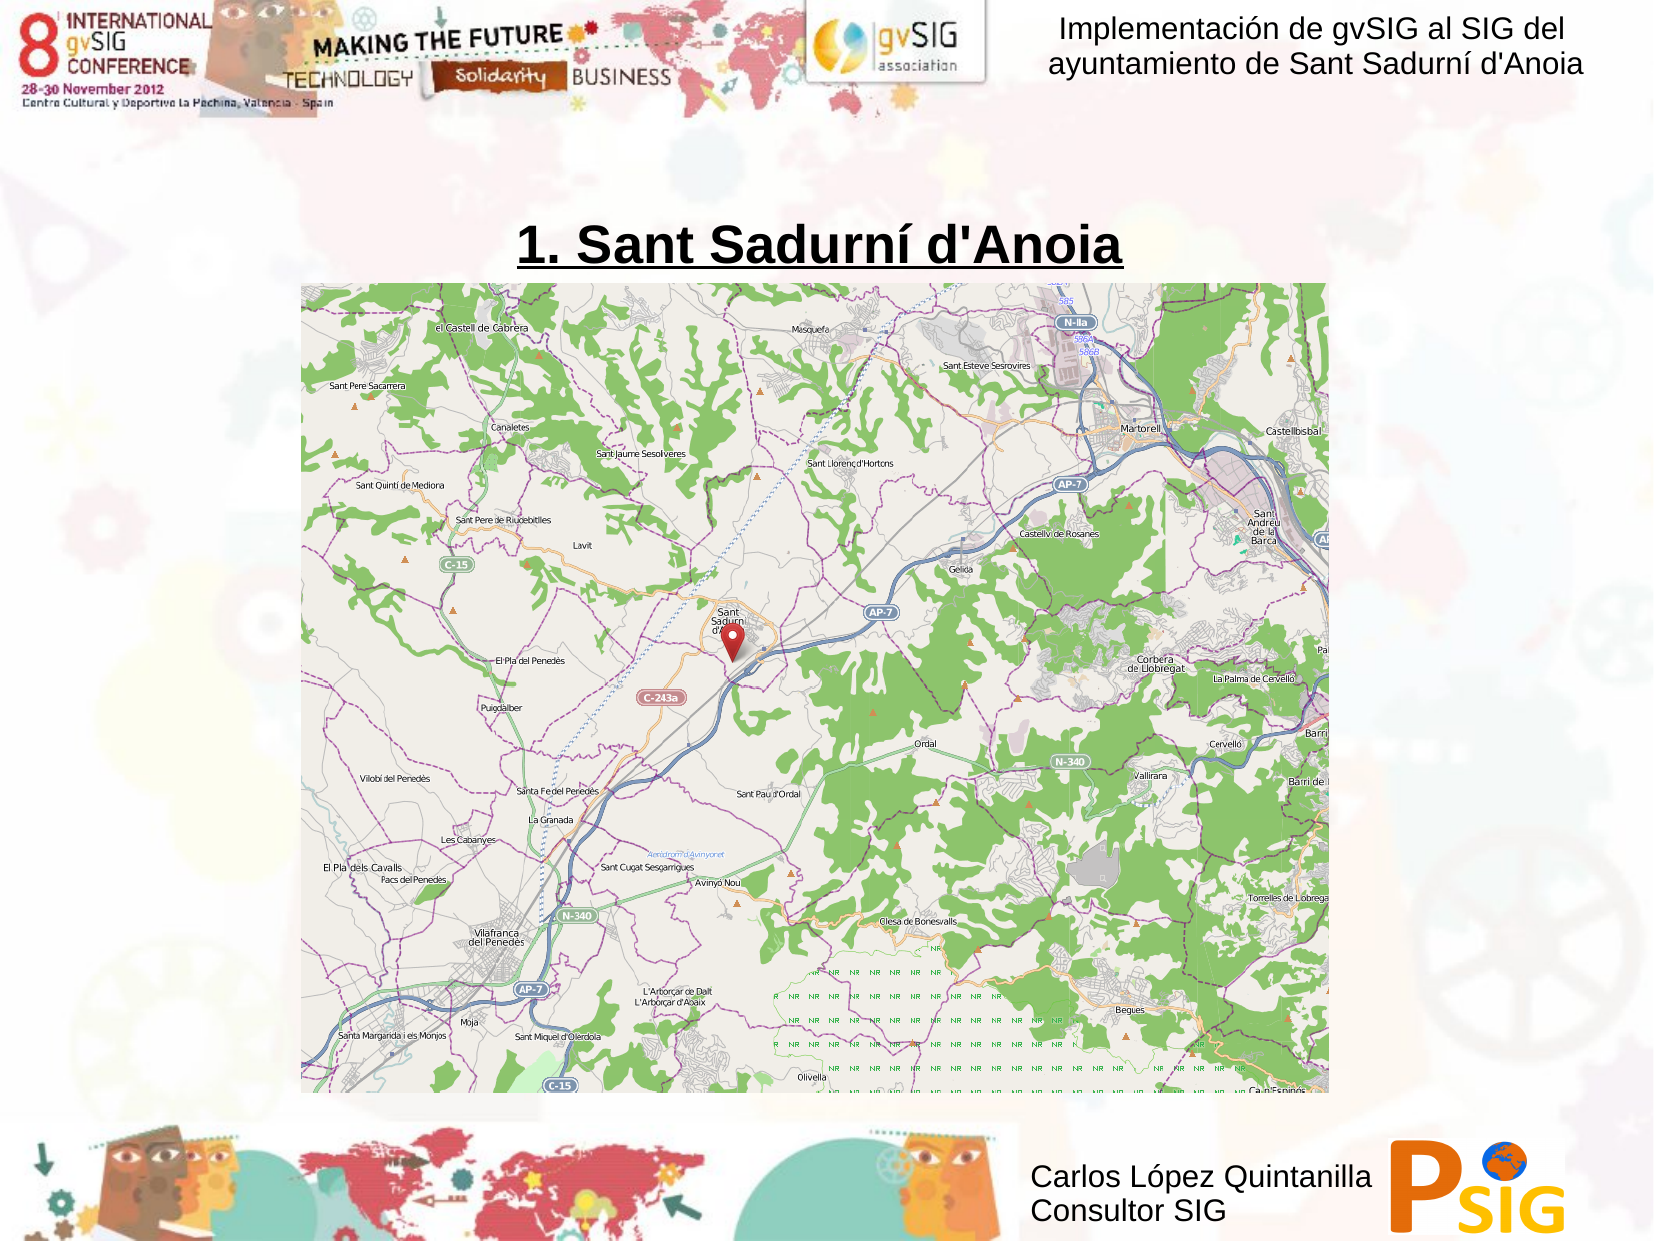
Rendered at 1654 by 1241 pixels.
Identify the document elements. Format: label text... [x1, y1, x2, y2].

picture [0, 0, 1654, 1241]
text_box 1. Sant Sadurní d'Anoia [501, 206, 1140, 283]
